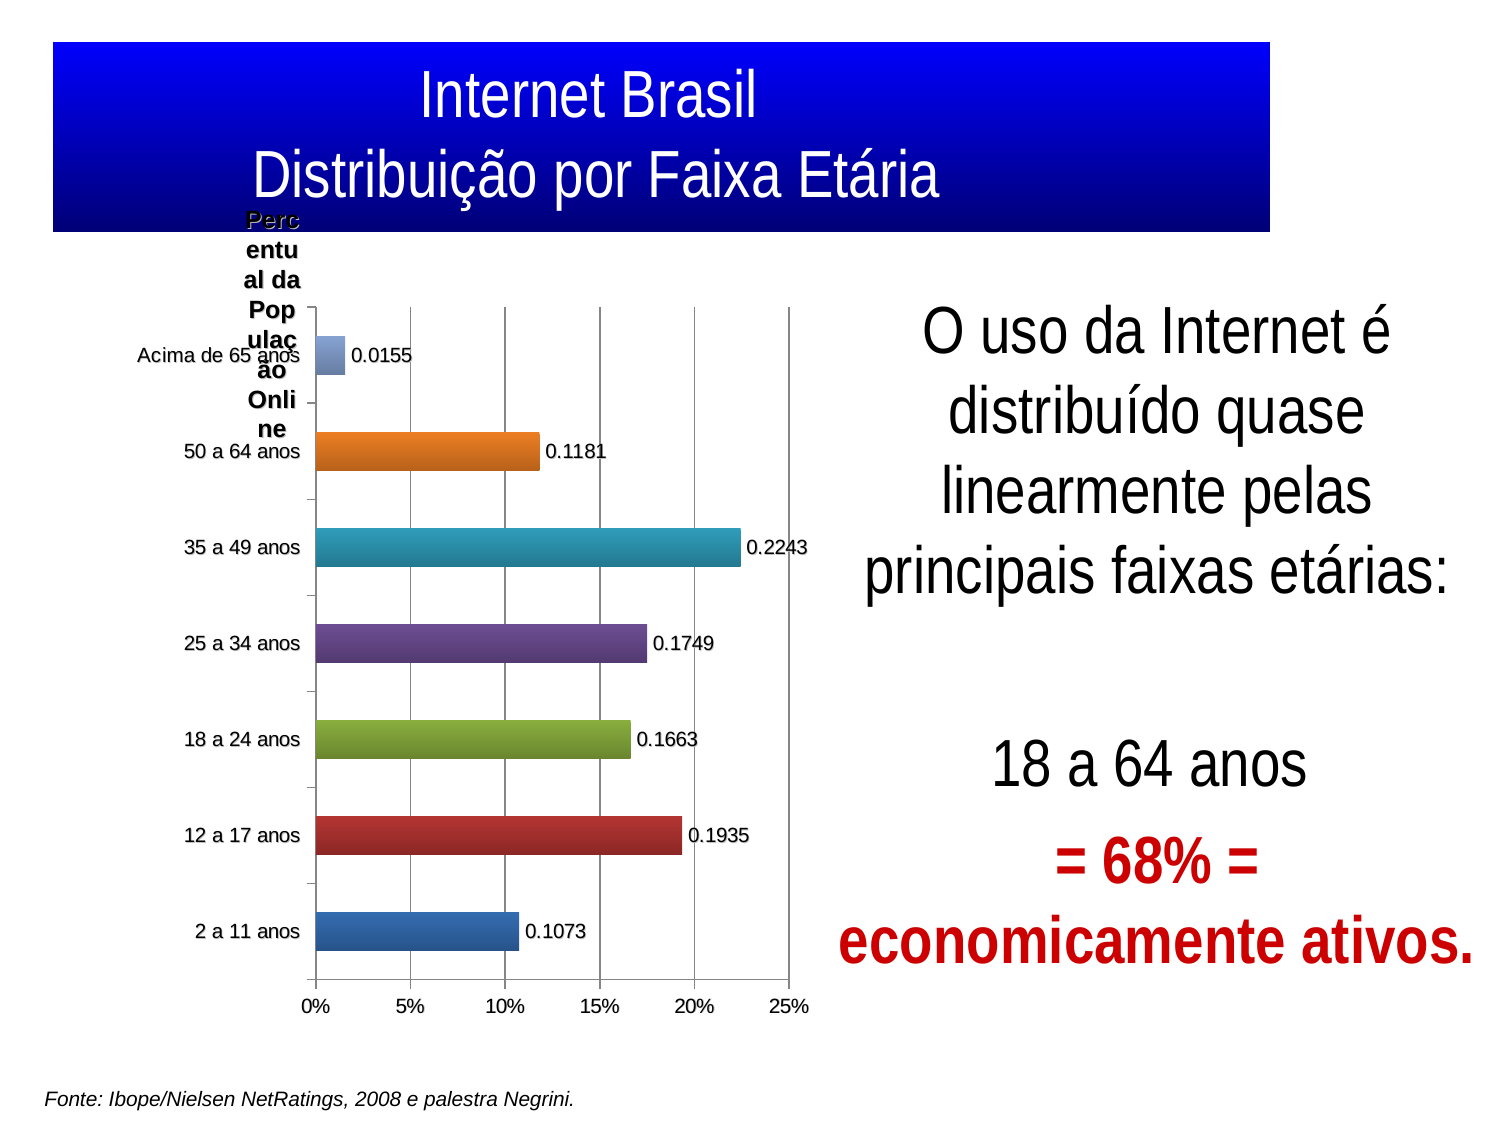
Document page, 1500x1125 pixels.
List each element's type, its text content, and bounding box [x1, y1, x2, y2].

text_box Fonte: Ibope/Nielsen NetRatings, 2008 e palestra Negrini. [29, 1078, 992, 1119]
list O uso da Internet é distribuído quase linearmente pelas principais faixas etárias: 18 a 64 anos = 68% = economicamente ativos. [815, 278, 1500, 1059]
title Internet Brasil Distribuição por Faixa Etária [0, 33, 1194, 229]
chart [0, 192, 846, 1125]
text_box [846, 43, 1270, 232]
text_box Percentual da População Online [228, 195, 317, 313]
